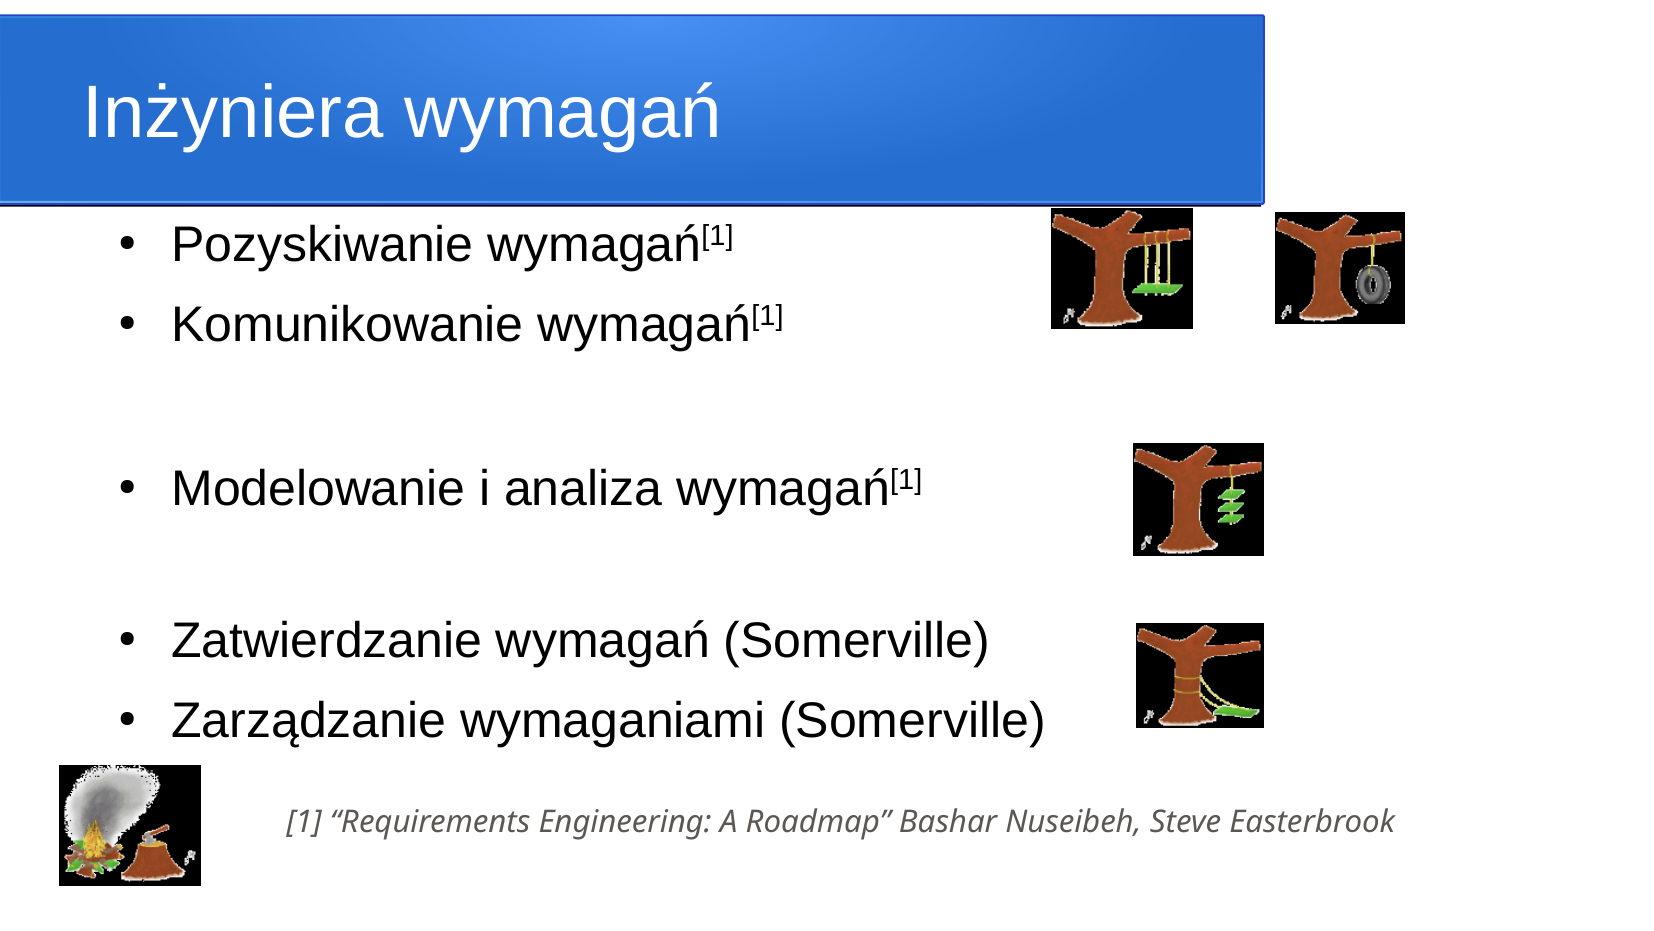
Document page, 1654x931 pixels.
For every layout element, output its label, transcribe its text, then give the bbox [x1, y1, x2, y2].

picture [1051, 208, 1193, 329]
title Inżyniera wymagań [82, 35, 1235, 189]
picture [1275, 212, 1405, 324]
picture [1133, 443, 1264, 556]
picture [1136, 623, 1264, 728]
picture [59, 765, 201, 886]
list Pozyskiwanie wymagań[1] Komunikowanie wymagań[1] Modelowanie i analiza wymagań[1] Zatwierdzanie wymagań (Somerville) Zarządzanie wymaganiami (Somerville) [100, 216, 1241, 756]
text_box [1] “Requirements Engineering: A Roadmap” Bashar Nuseibeh, Steve Easterbrook [271, 791, 1489, 855]
